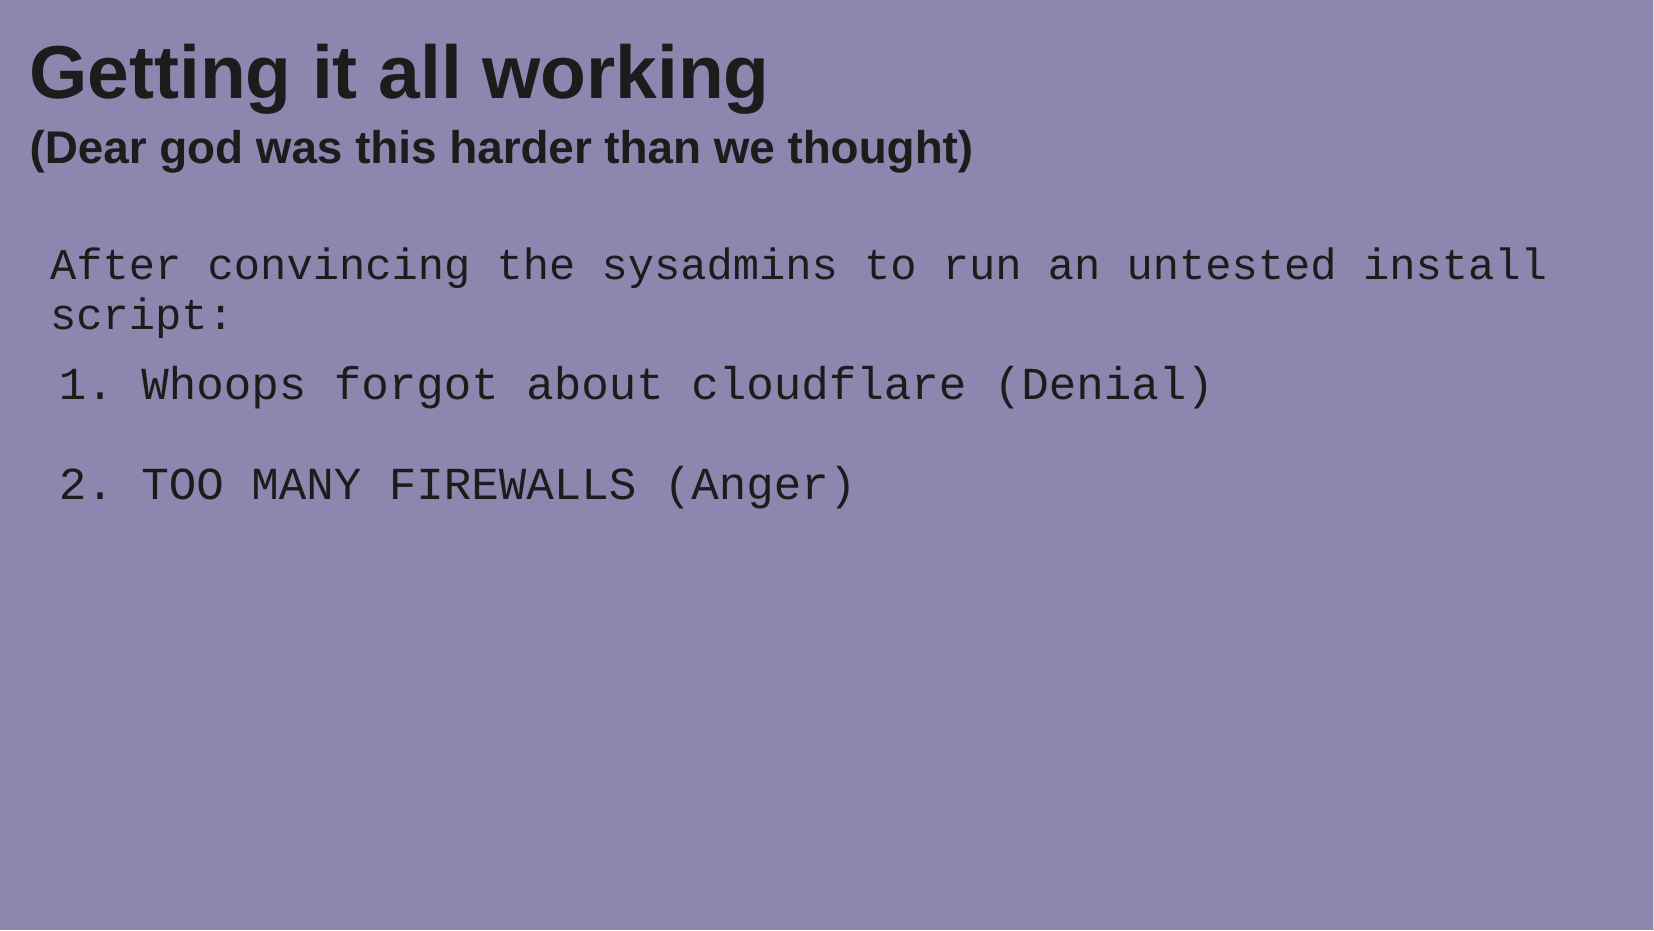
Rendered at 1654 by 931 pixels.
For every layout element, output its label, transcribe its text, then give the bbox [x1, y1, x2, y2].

title (Dear god was this harder than we thought) [29, 88, 1536, 207]
text_box After convincing the sysadmins to run an untested install script: [0, 236, 1565, 355]
text_box 1. Whoops forgot about cloudflare (Denial) 2. TOO MANY FIREWALLS (Anger) [0, 354, 1536, 857]
title Getting it all working [29, 11, 1536, 88]
